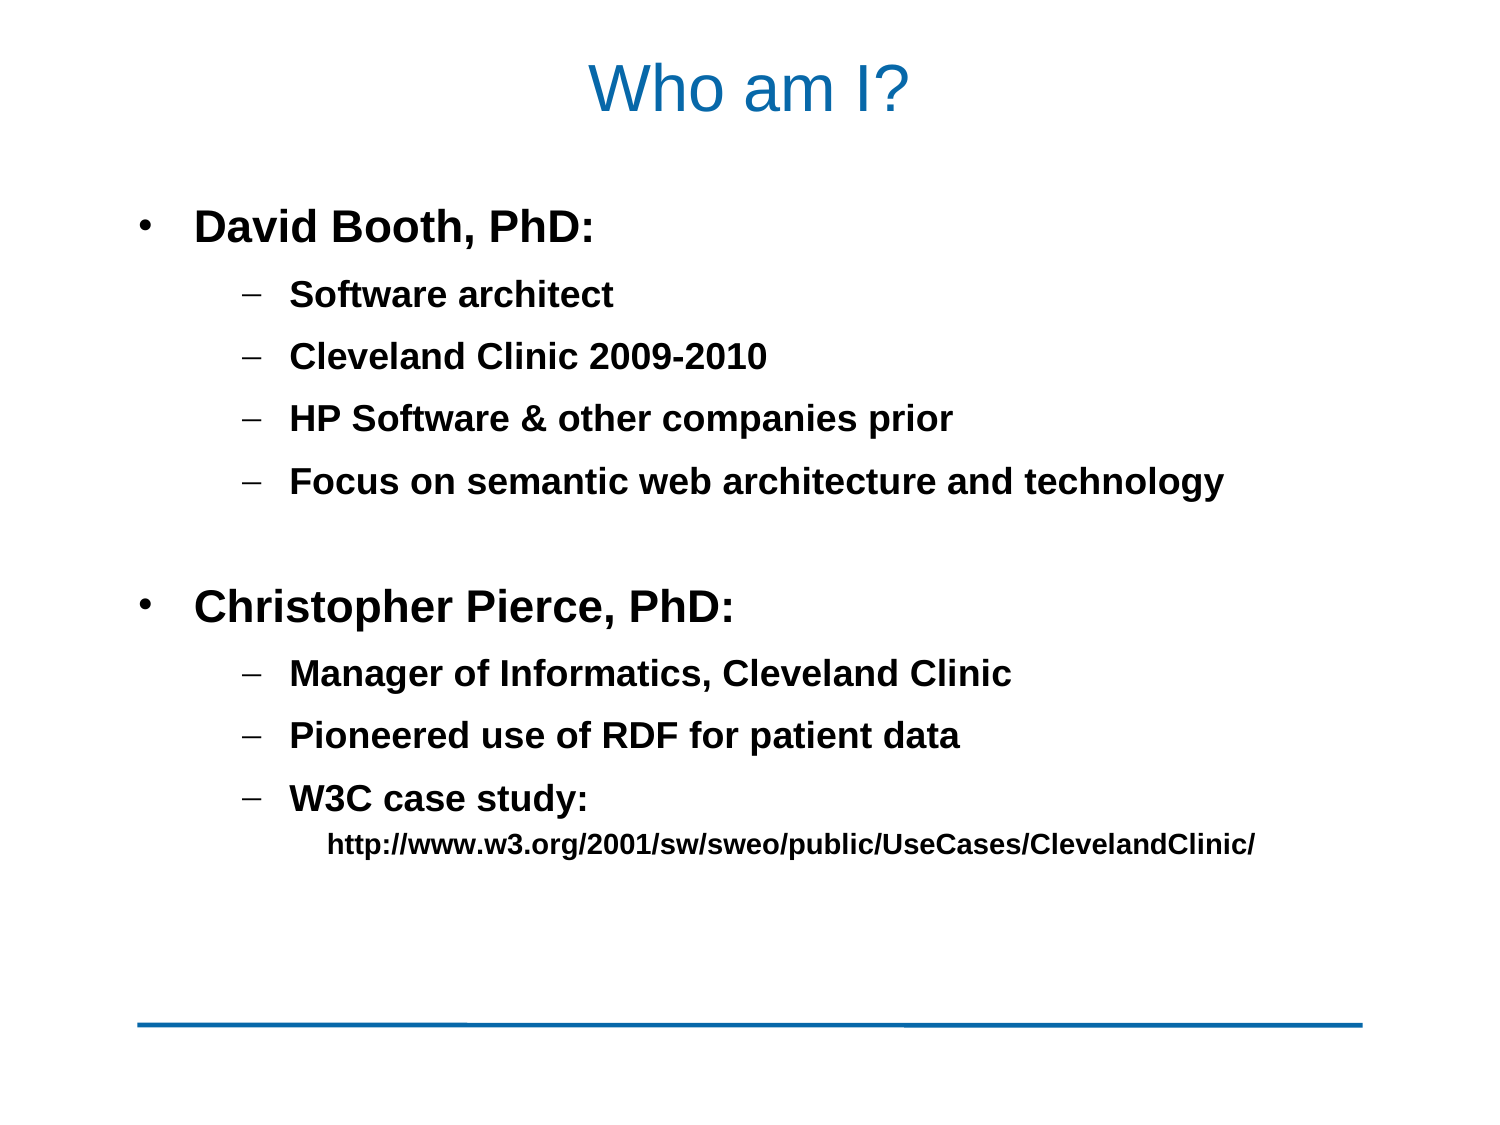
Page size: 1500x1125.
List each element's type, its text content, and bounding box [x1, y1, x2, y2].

title Who am I? [0, 6, 1500, 149]
list David Booth, PhD: Software architect Cleveland Clinic 2009-2010 HP Software & other companies prior Focus on semantic web architecture and technology Christopher Pierce, PhD: Manager of Informatics, Cleveland Clinic Pioneered use of RDF for patient data W3C case study: http://www.w3.org/2001/sw/sweo/public/UseCases/ClevelandClinic/ [115, 179, 1387, 1005]
